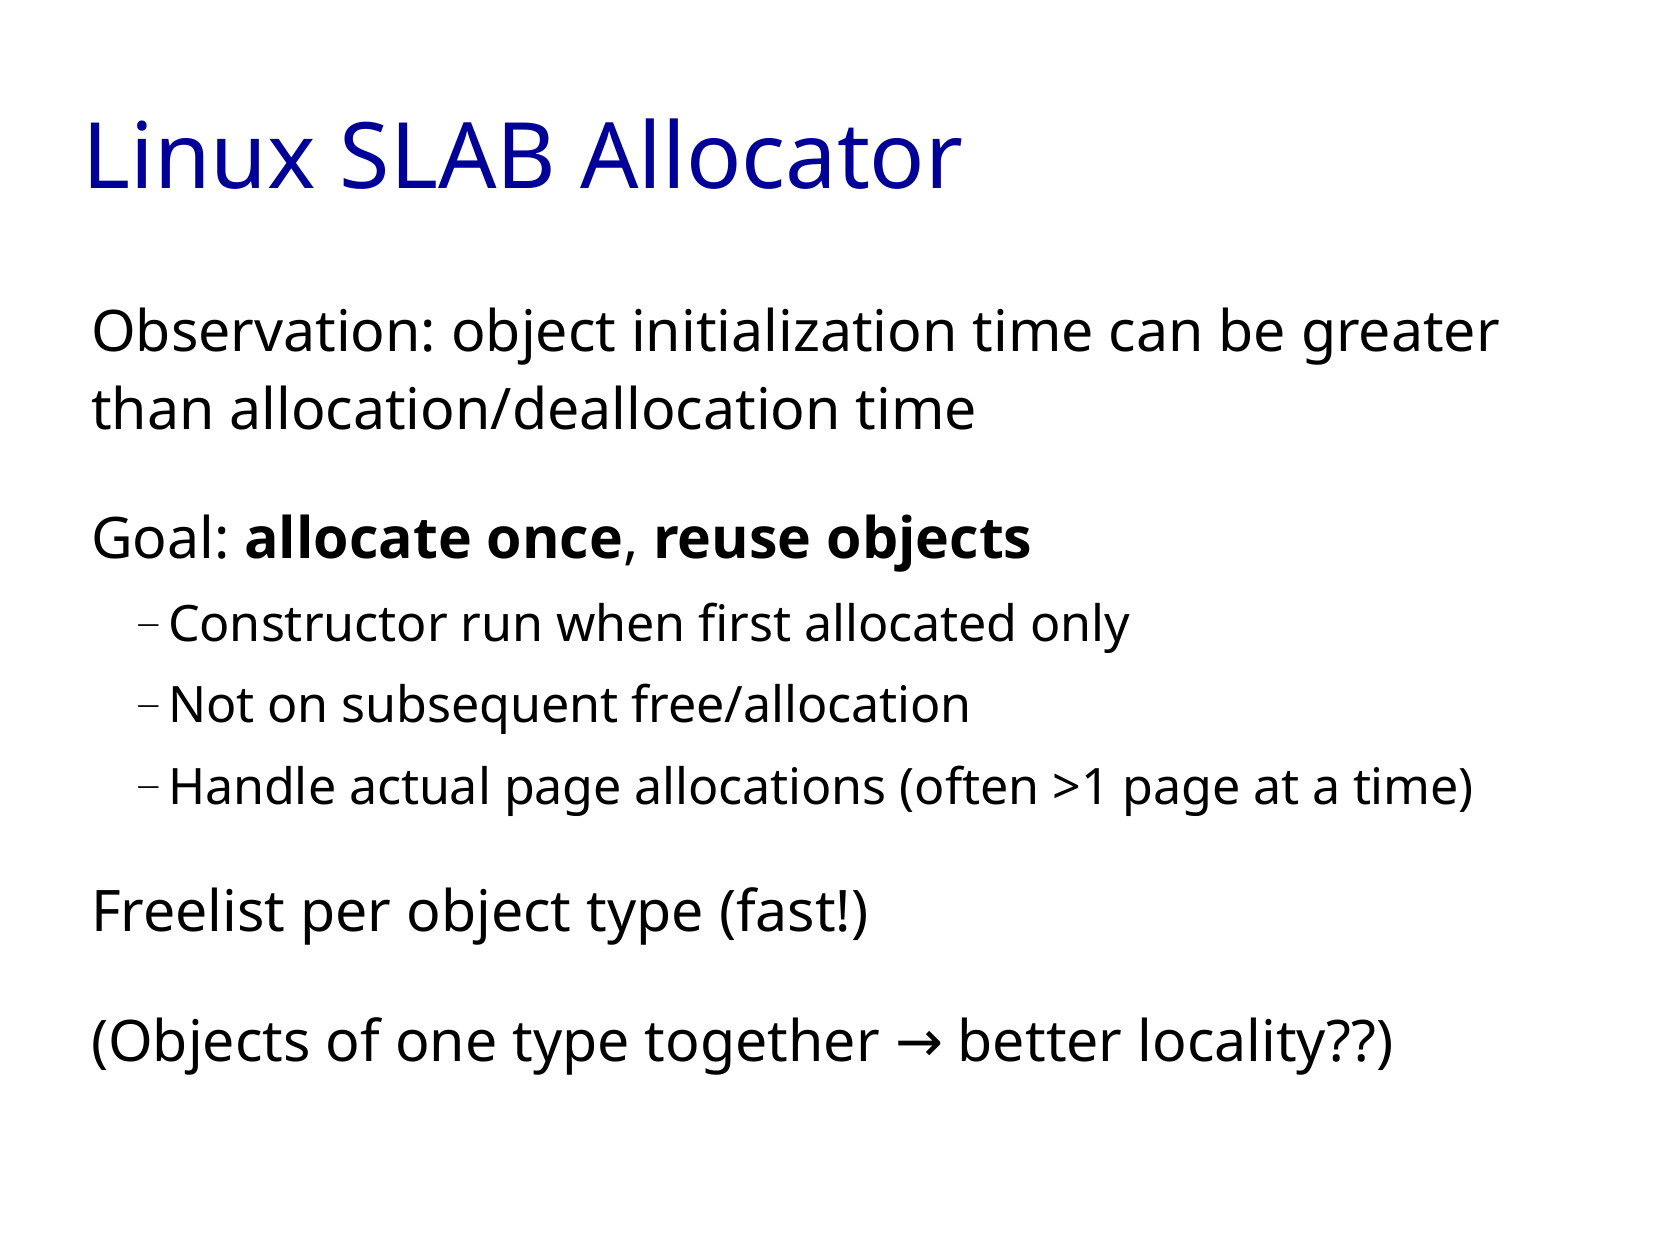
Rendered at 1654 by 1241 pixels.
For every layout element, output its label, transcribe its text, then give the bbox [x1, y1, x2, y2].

title Linux SLAB Allocator [82, 49, 1571, 257]
list Observation: object initialization time can be greater than allocation/deallocation time Goal: allocate once, reuse objects Constructor run when first allocated only Not on subsequent free/allocation Handle actual page allocations (often >1 page at a time) Freelist per object type (fast!) (Objects of one type together → better locality??) [60, 290, 1571, 1096]
